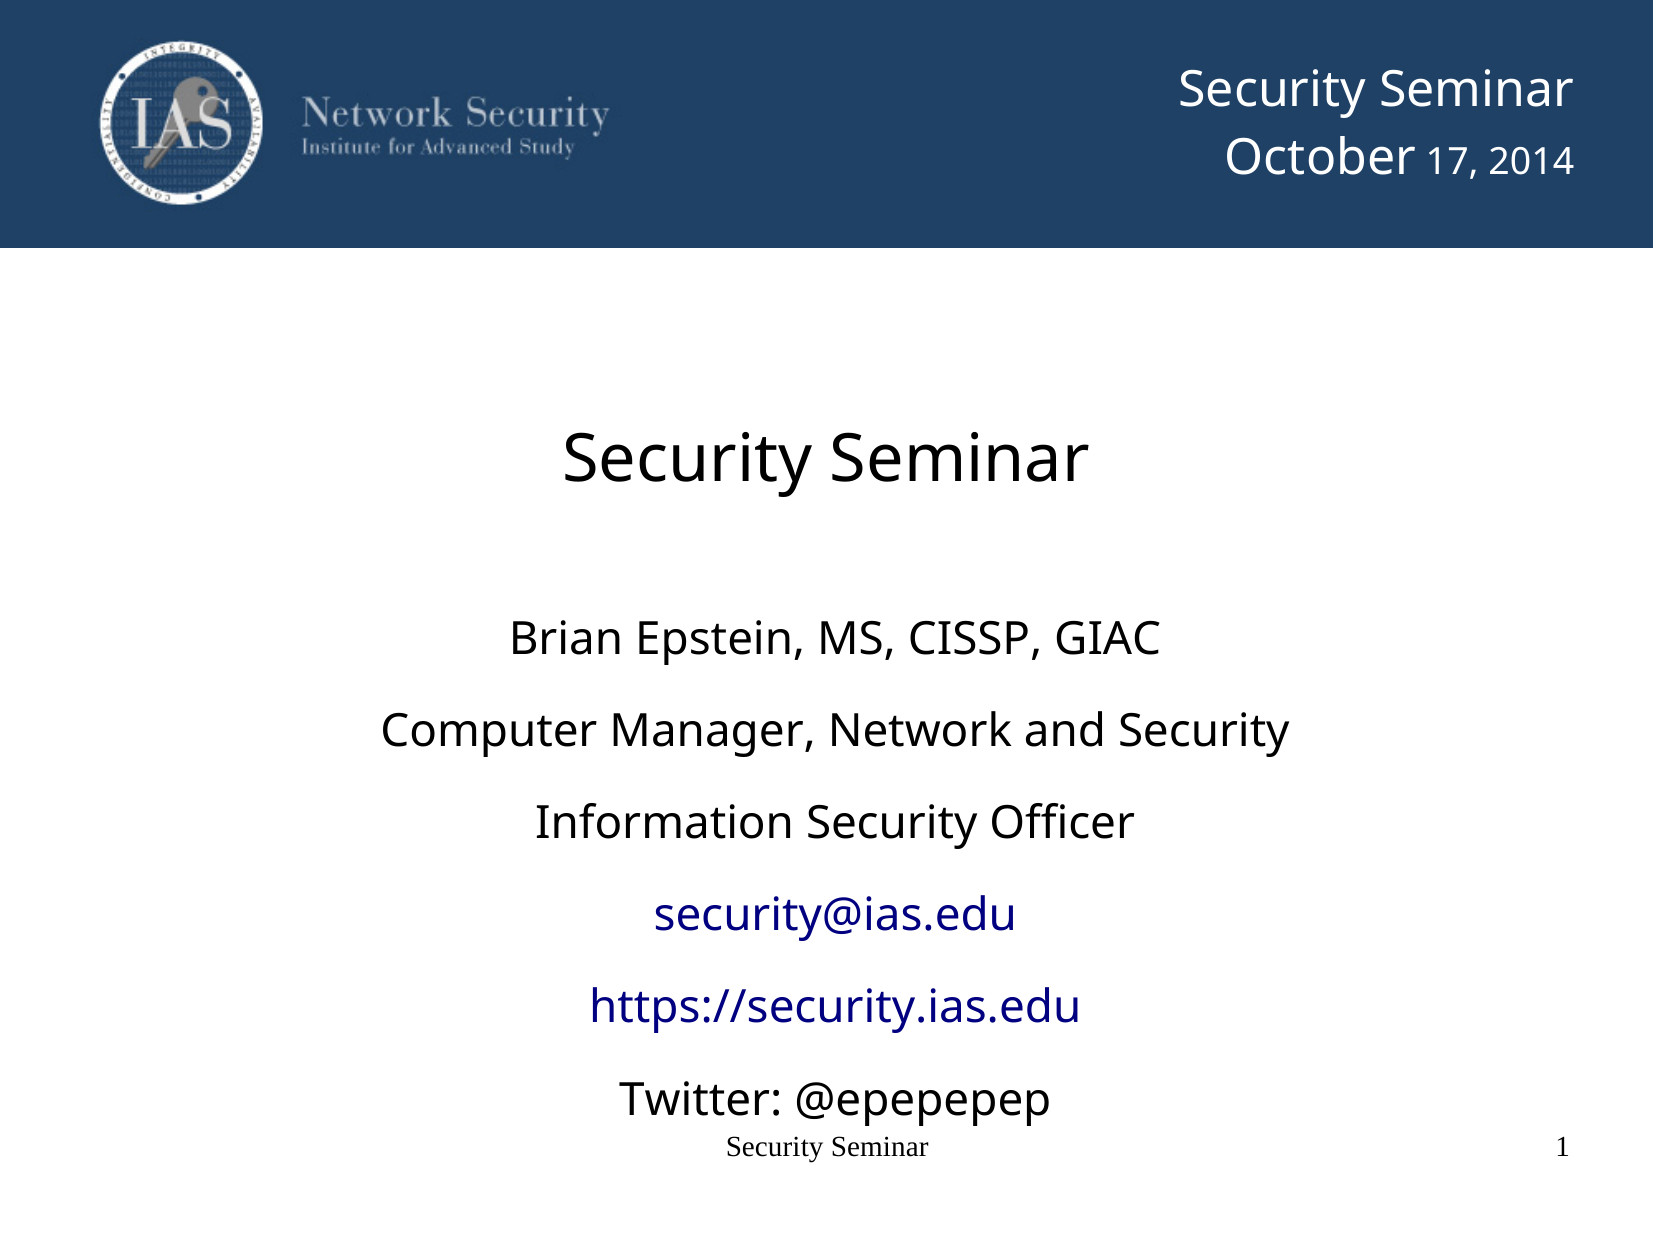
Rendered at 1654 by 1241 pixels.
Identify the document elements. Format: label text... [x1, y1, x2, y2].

picture [0, 0, 1653, 248]
list Security Seminar Brian Epstein, MS, CISSP, GIAC Computer Manager, Network and Security Information Security Officer security@ias.edu https://security.ias.edu Twitter: @epepepep [82, 290, 1571, 1088]
title Security Seminar October 17, 2014 [86, 17, 1575, 226]
